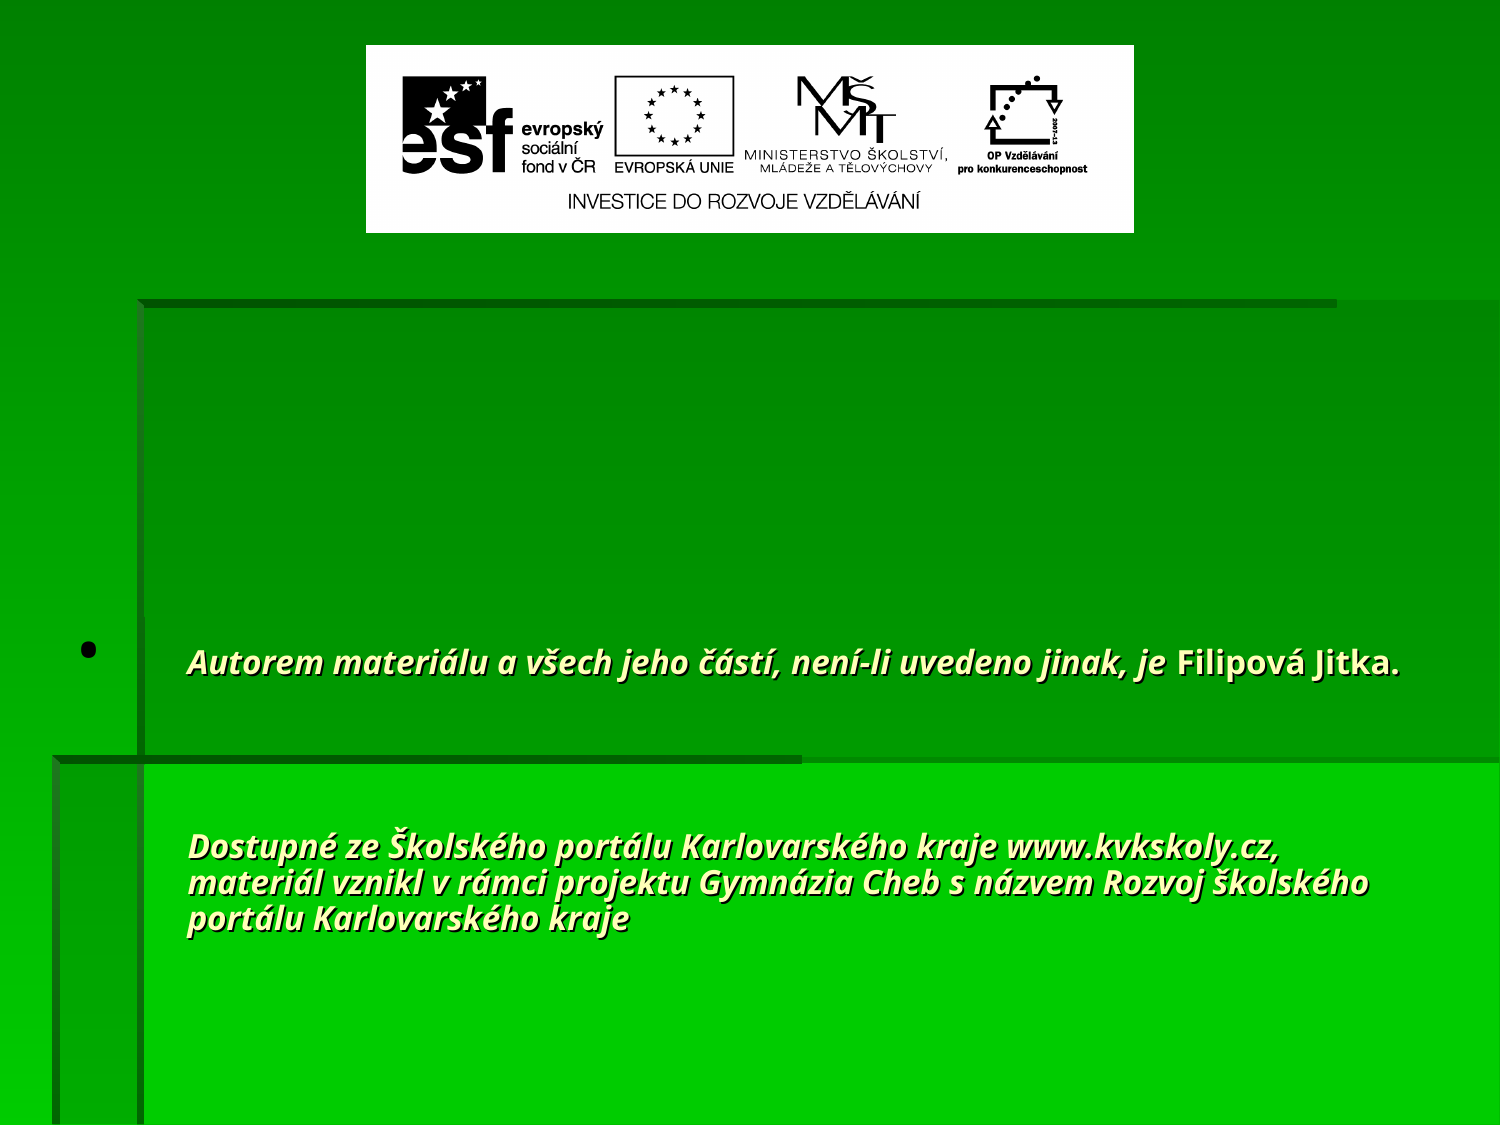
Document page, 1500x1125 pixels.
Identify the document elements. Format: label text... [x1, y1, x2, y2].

picture [366, 45, 1134, 233]
list Autorem materiálu a všech jeho částí, není-li uvedeno jinak, je Filipová Jitka. Dostupné ze Školského portálu Karlovarského kraje www.kvkskoly.cz, materiál vznikl v rámci projektu Gymnázia Cheb s názvem Rozvoj školského portálu Karlovarského kraje [75, 262, 1426, 1005]
